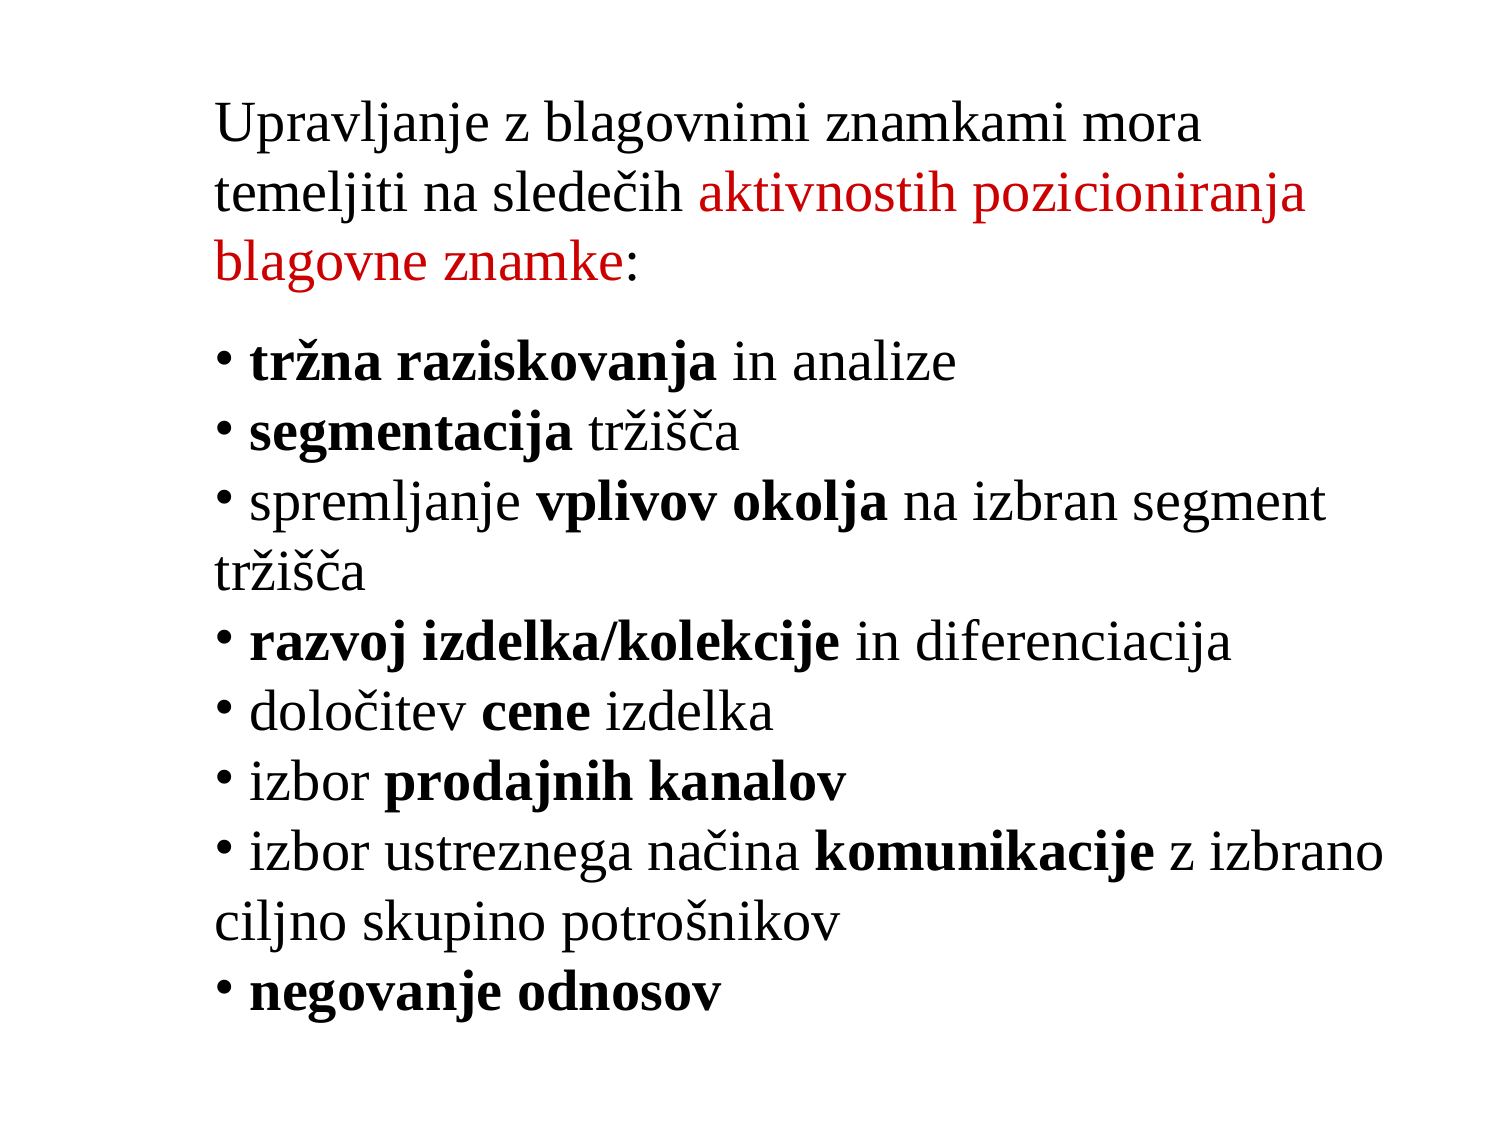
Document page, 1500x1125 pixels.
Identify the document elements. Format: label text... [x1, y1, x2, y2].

text_box Upravljanje z blagovnimi znamkami mora temeljiti na sledečih aktivnostih pozicioniranja blagovne znamke: tržna raziskovanja in analize segmentacija tržišča spremljanje vplivov okolja na izbran segment tržišča razvoj izdelka/kolekcije in diferenciacija določitev cene izdelka izbor prodajnih kanalov izbor ustreznega načina komunikacije z izbrano ciljno skupino potrošnikov negovanje odnosov [200, 74, 1401, 1031]
